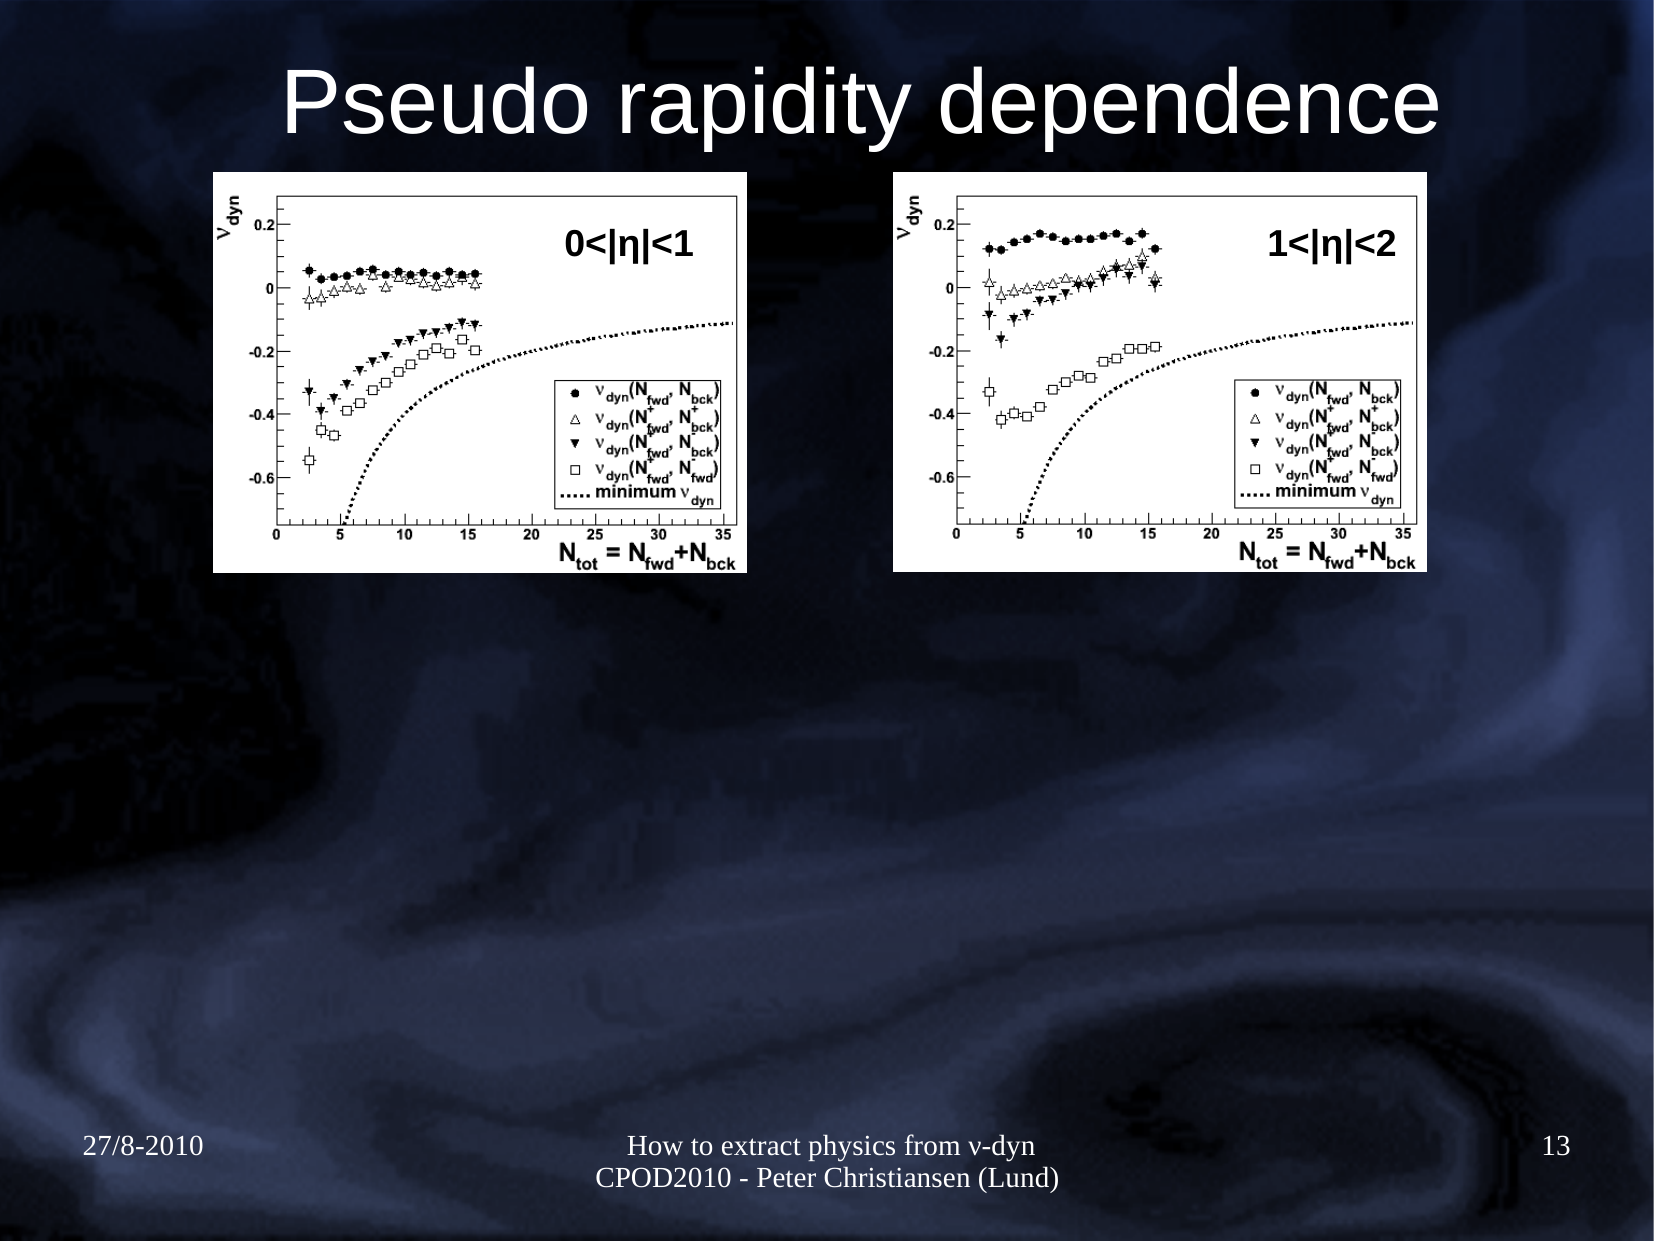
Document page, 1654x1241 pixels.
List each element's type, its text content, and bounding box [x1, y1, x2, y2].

text_box 0<|η|<1 [549, 214, 709, 272]
title Pseudo rapidity dependence [82, 49, 1571, 257]
picture [0, 0, 1654, 1241]
text_box 1<|η|<2 [1252, 214, 1412, 272]
